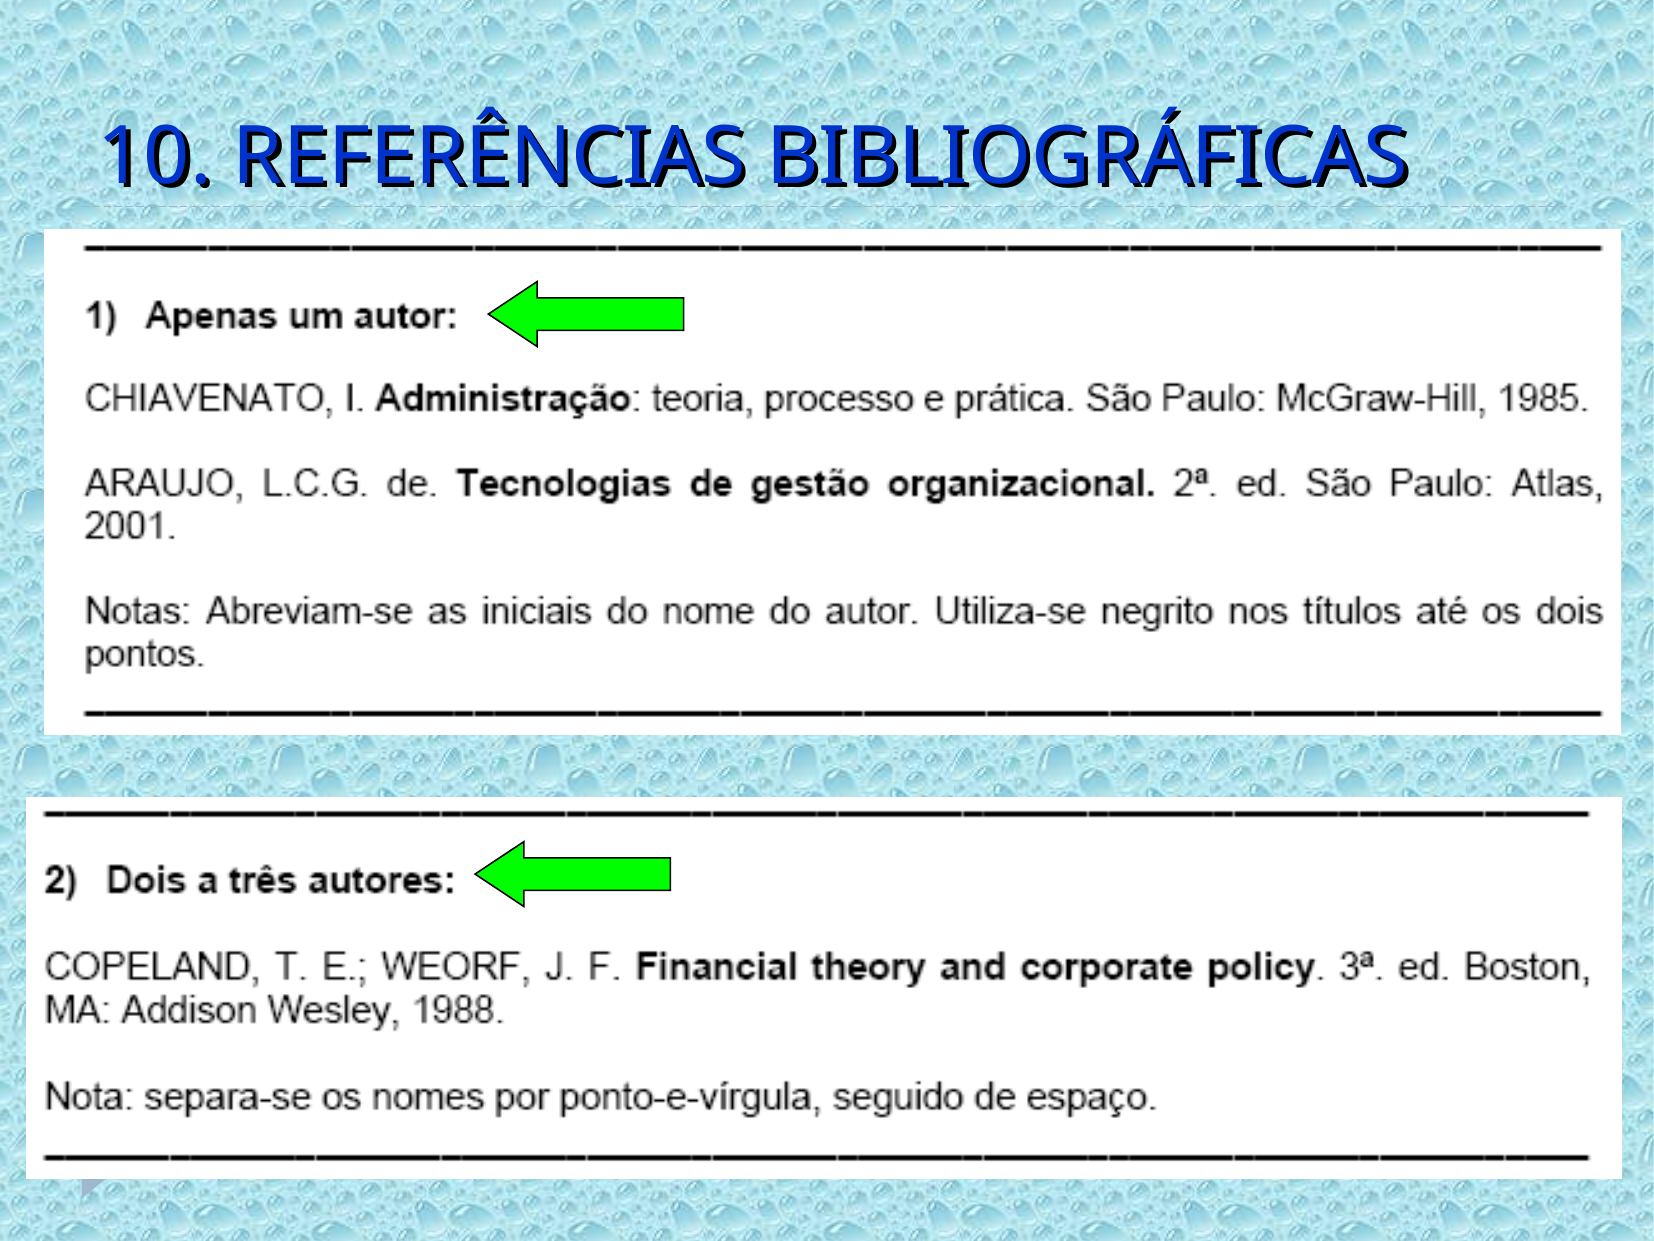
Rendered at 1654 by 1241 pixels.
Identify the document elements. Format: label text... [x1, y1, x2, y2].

text_box [488, 281, 684, 347]
text_box [475, 841, 671, 907]
title 10. REFERÊNCIAS BIBLIOGRÁFICAS [82, 41, 1571, 207]
picture [0, 0, 1654, 1241]
